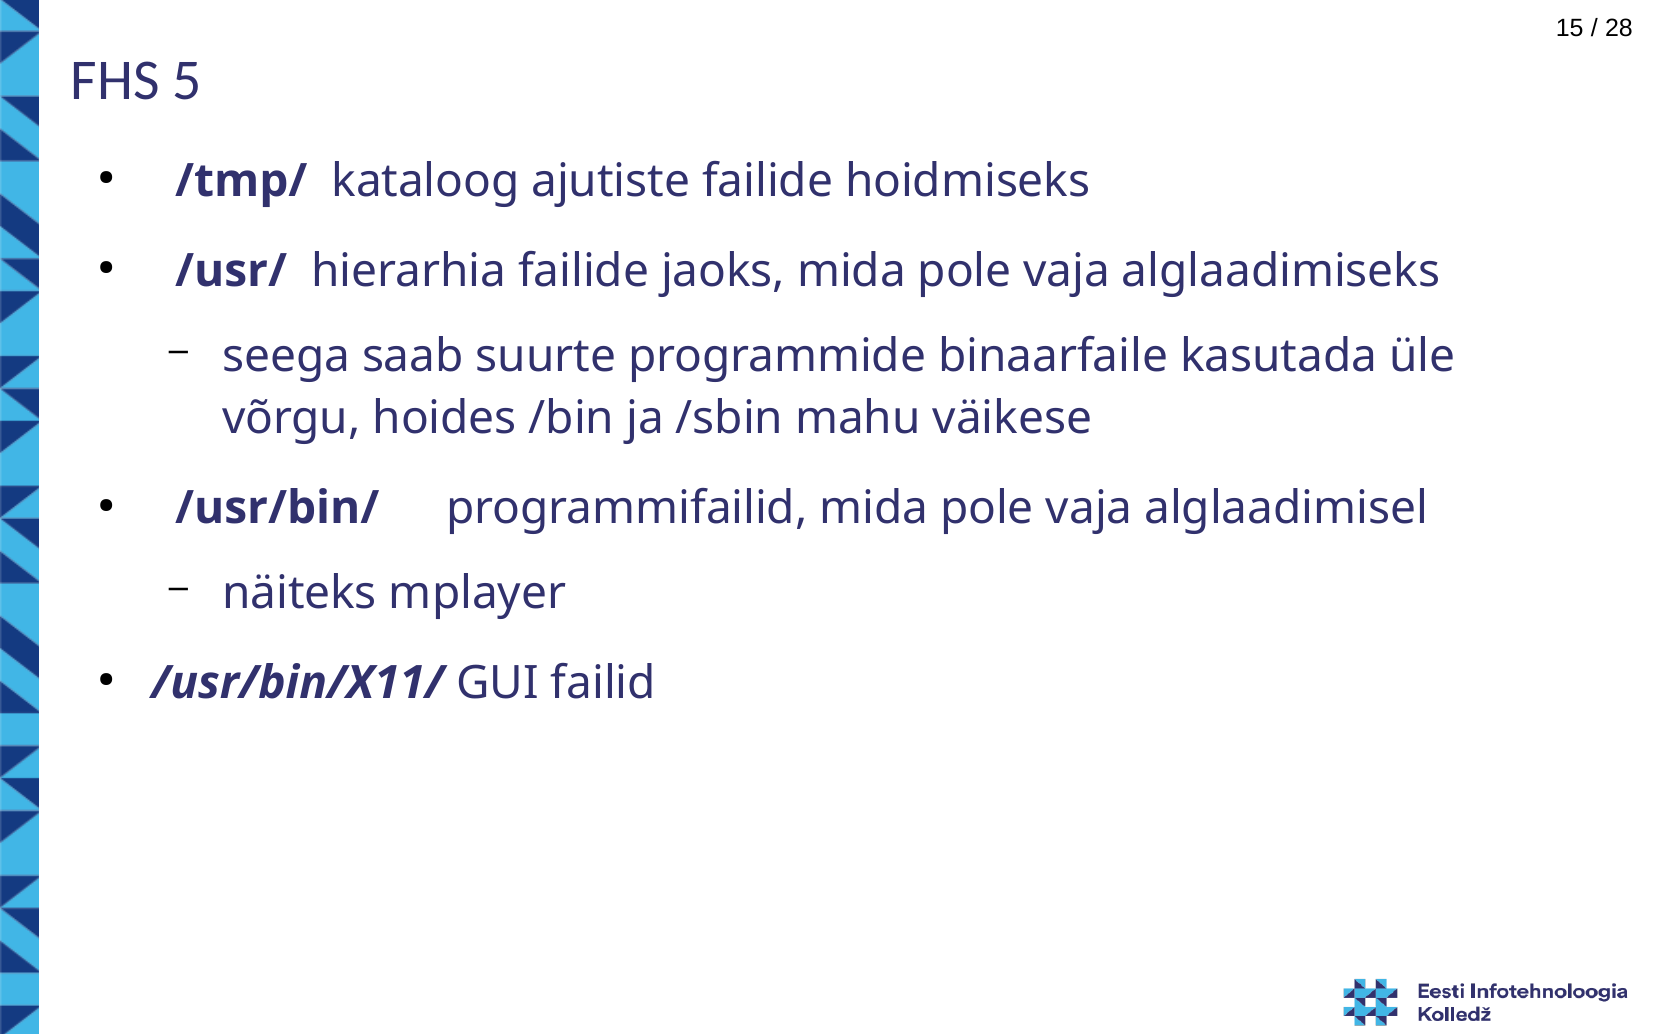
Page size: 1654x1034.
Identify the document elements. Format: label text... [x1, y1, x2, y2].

list /tmp/ kataloog ajutiste failide hoidmiseks /usr/ hierarhia failide jaoks, mida pole vaja alglaadimiseks seega saab suurte programmide binaarfaile kasutada üle võrgu, hoides /bin ja /sbin mahu väikese /usr/bin/ programmifailid, mida pole vaja alglaadimisel näiteks mplayer /usr/bin/X11/ GUI failid [80, 147, 1536, 841]
title FHS 5 [70, 41, 1630, 130]
